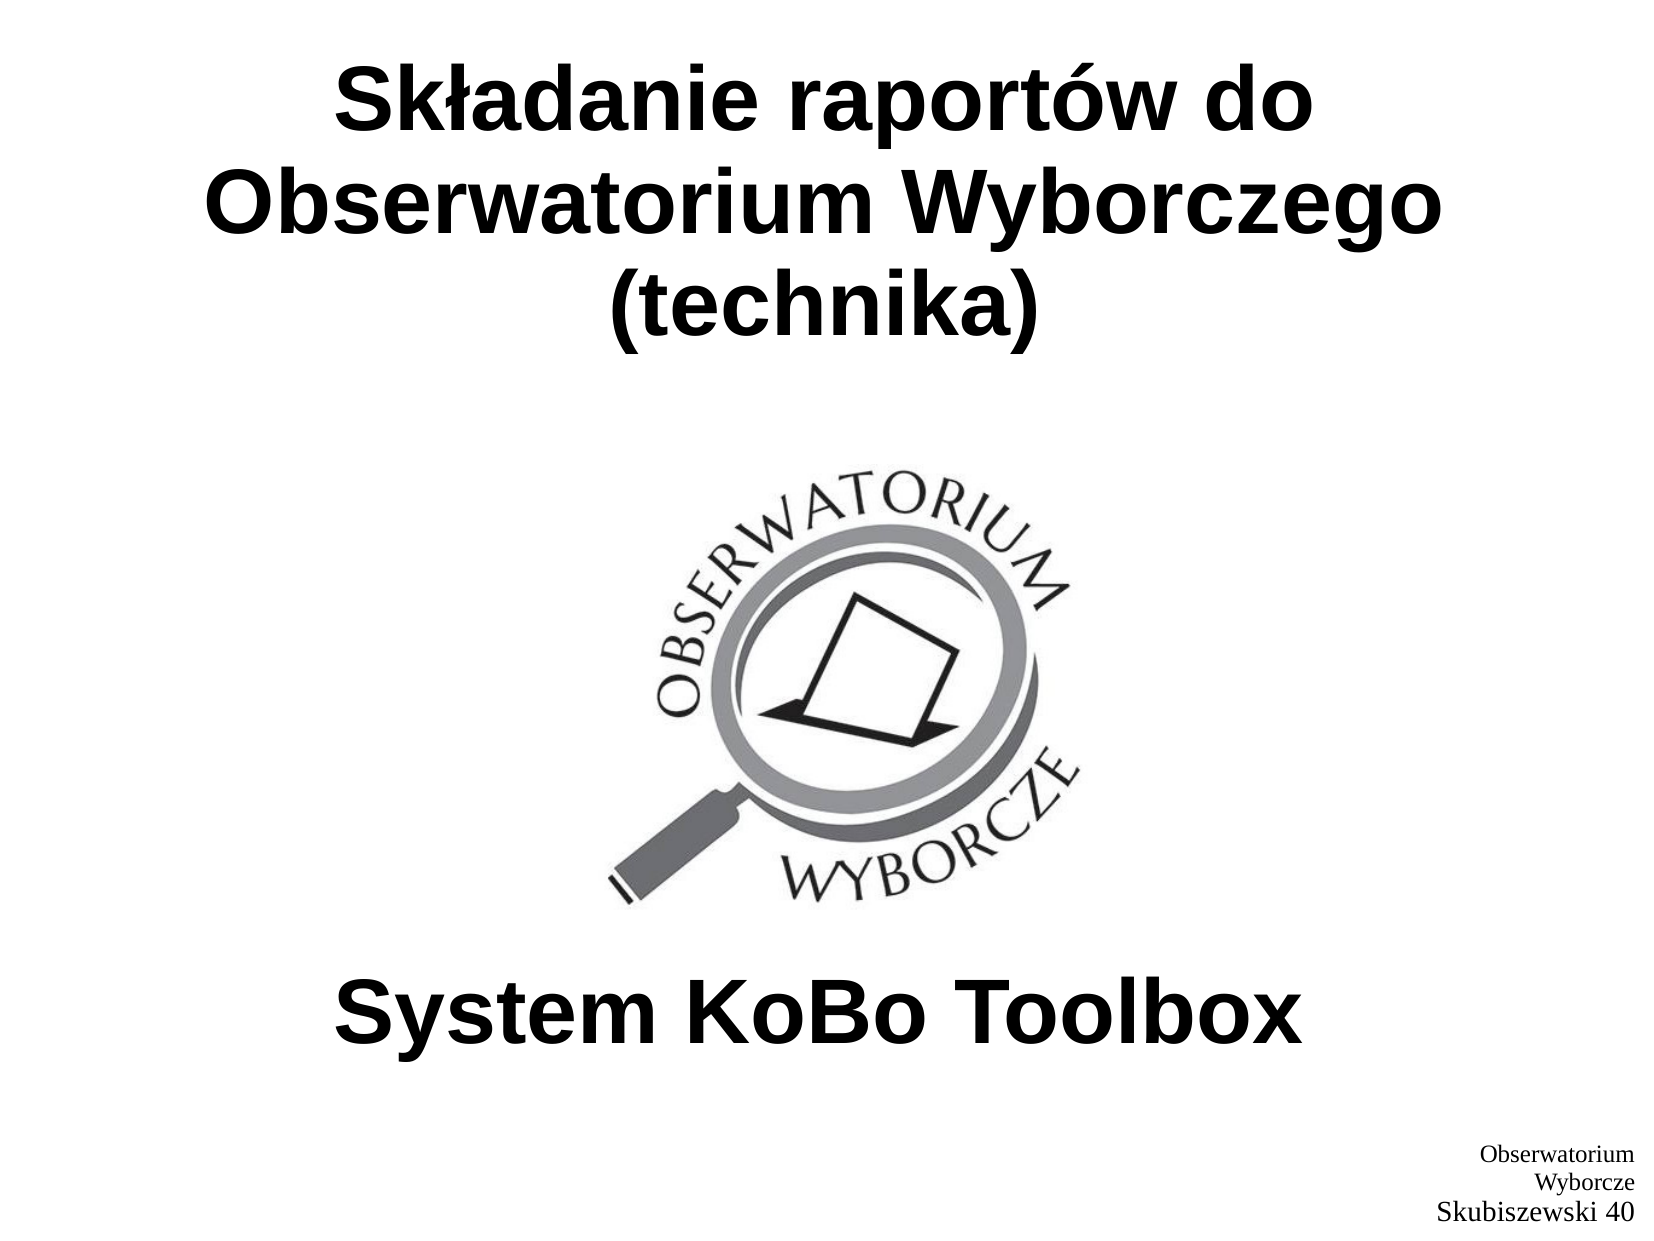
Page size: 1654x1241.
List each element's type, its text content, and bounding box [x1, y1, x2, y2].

title System KoBo Toolbox [75, 883, 1564, 1141]
title Składanie raportów do Obserwatorium Wyborczego (technika) [80, 47, 1569, 356]
picture [450, 464, 1242, 883]
